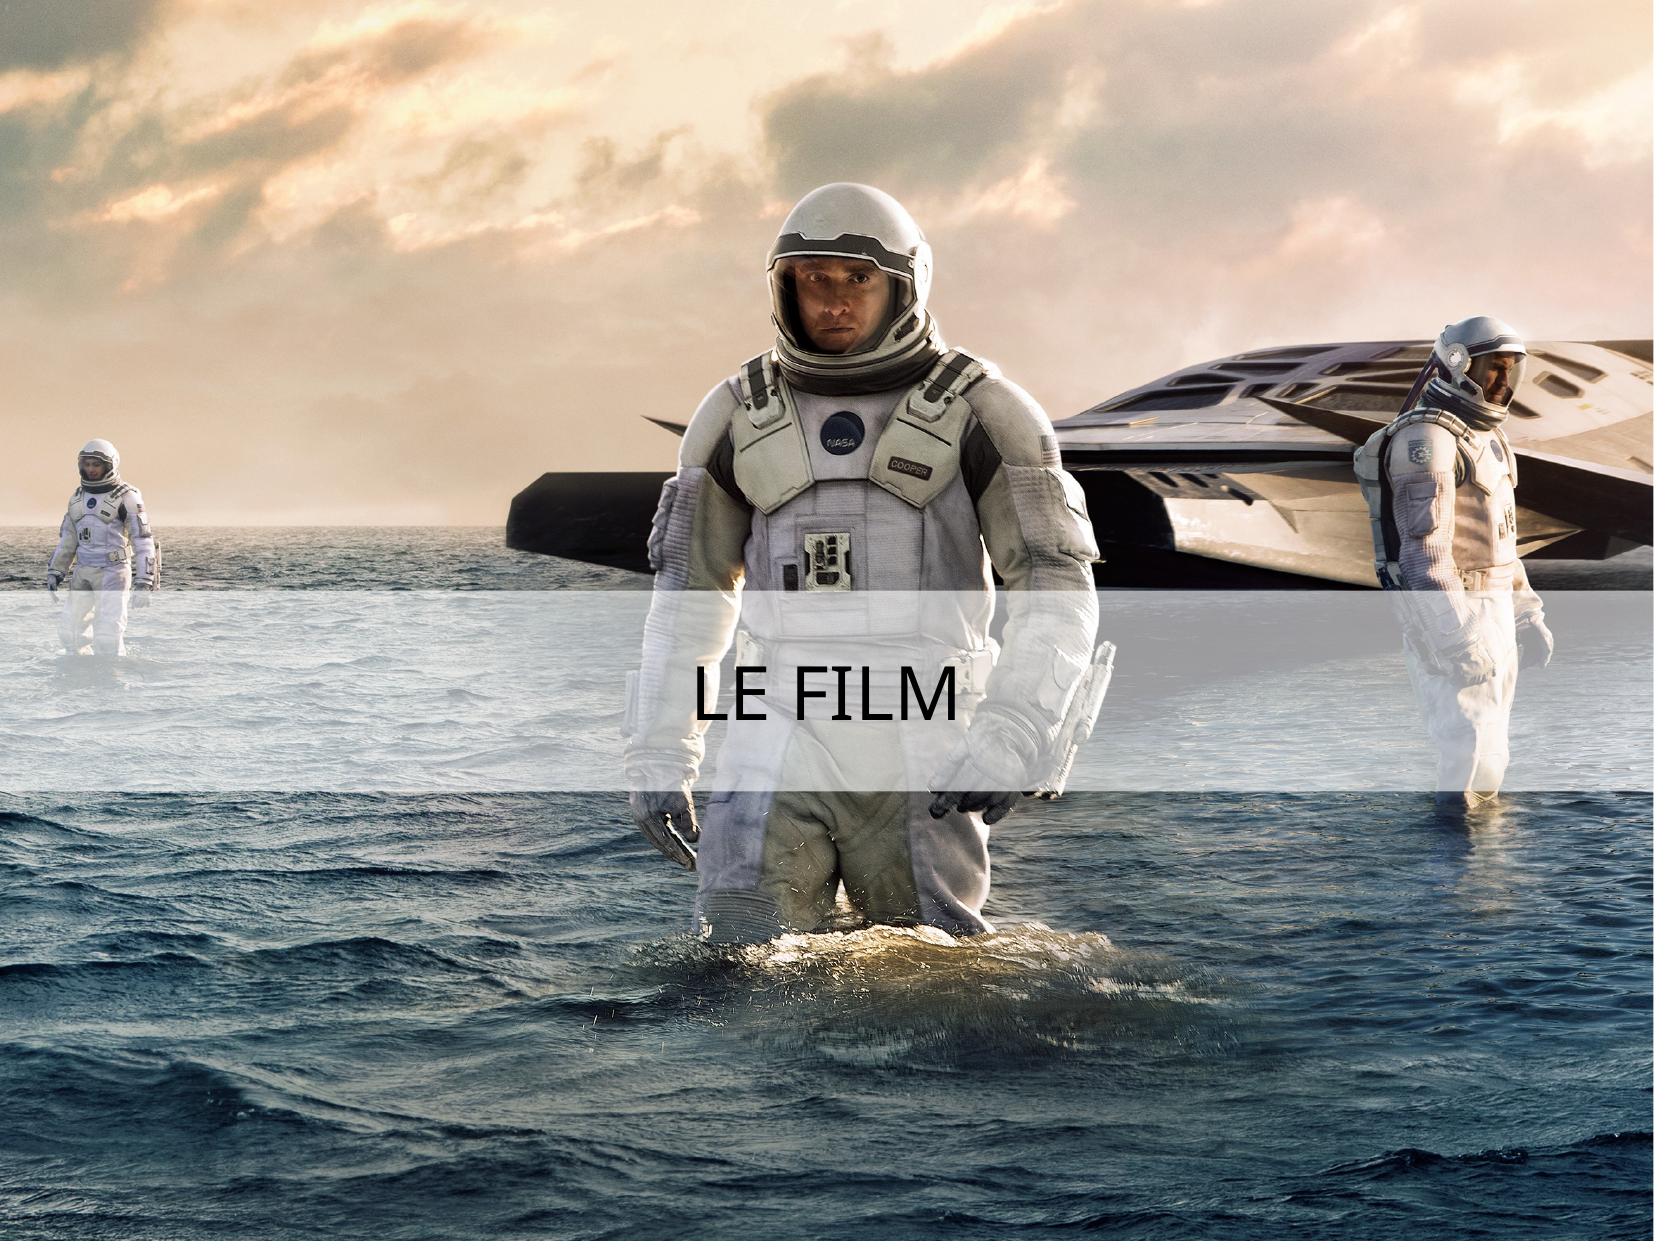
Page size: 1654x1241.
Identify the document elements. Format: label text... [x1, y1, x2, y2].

picture [0, 792, 1654, 1241]
text_box LE FILM [0, 590, 1654, 792]
picture [0, 0, 1654, 590]
